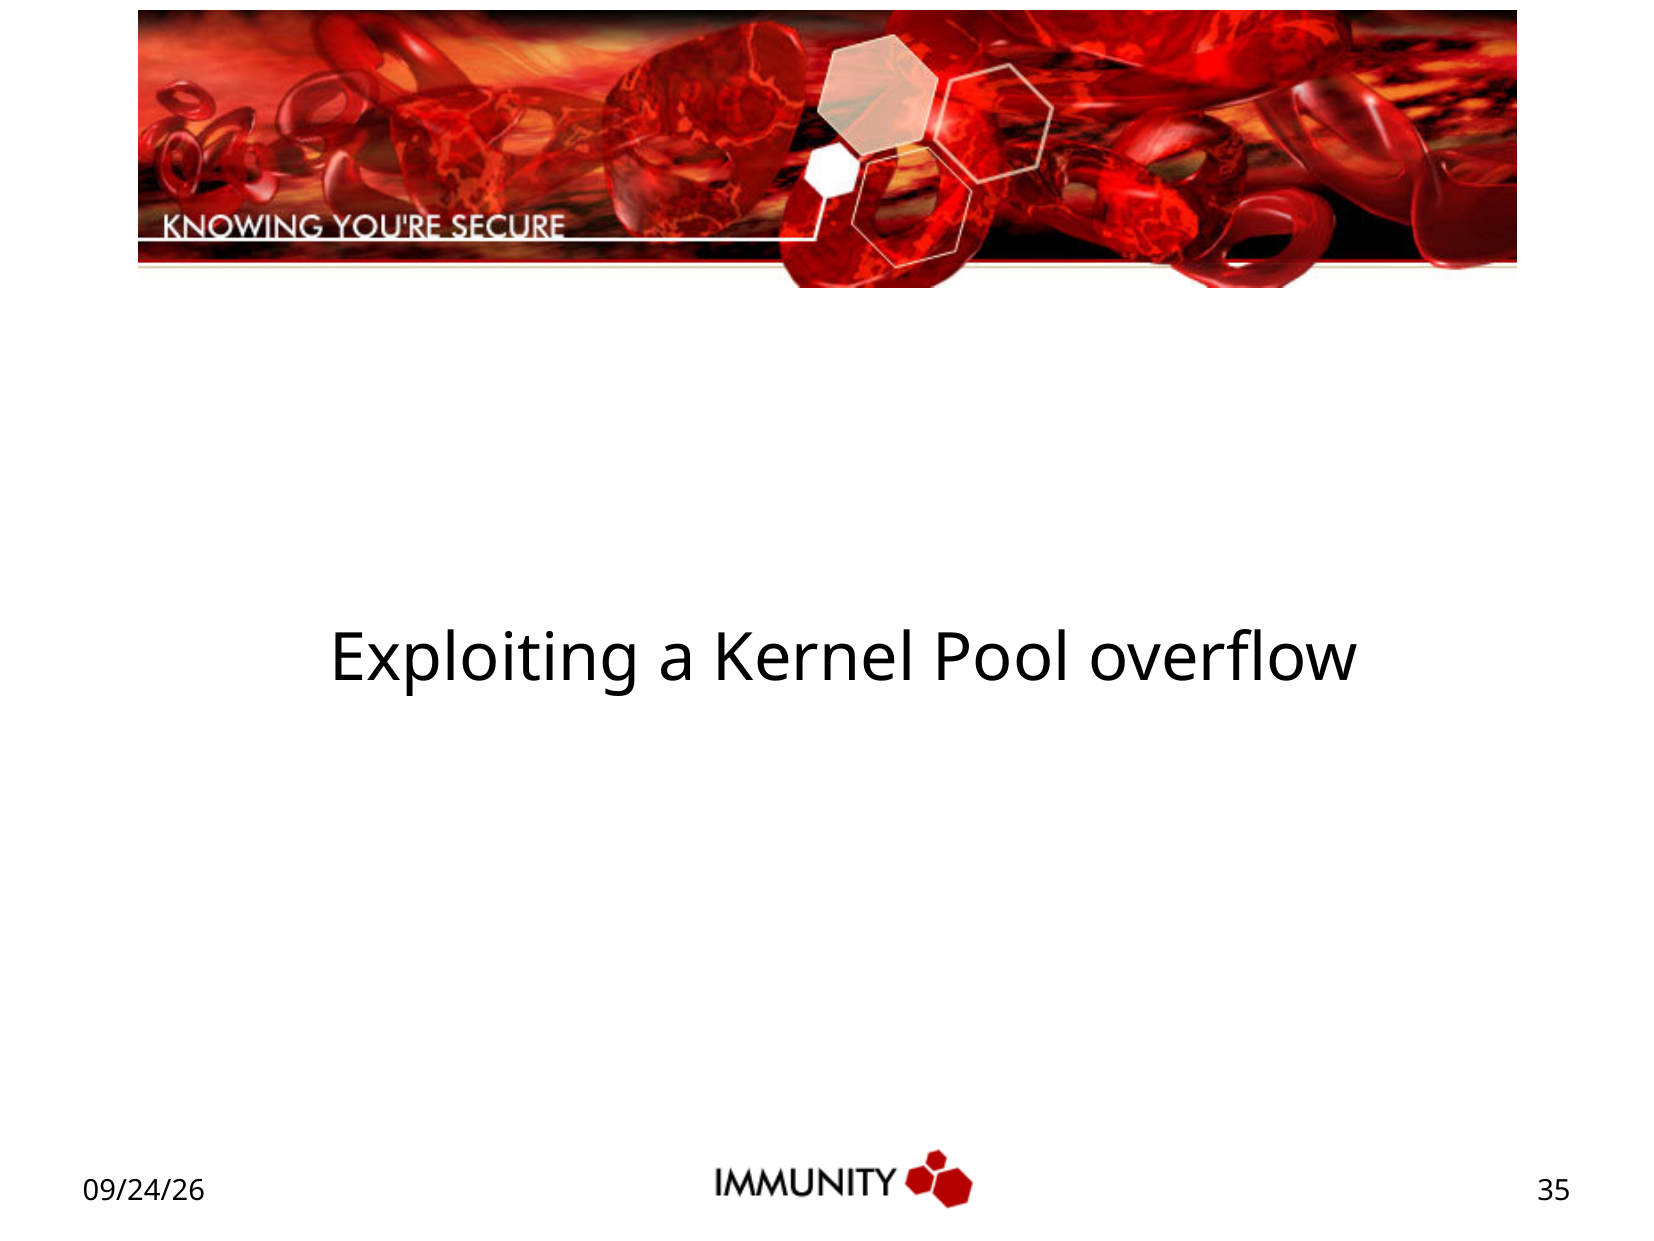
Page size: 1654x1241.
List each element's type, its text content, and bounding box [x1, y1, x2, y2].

subtitle Exploiting a Kernel Pool overflow [82, 297, 1571, 1102]
picture [138, 10, 1517, 288]
picture [694, 1130, 984, 1235]
